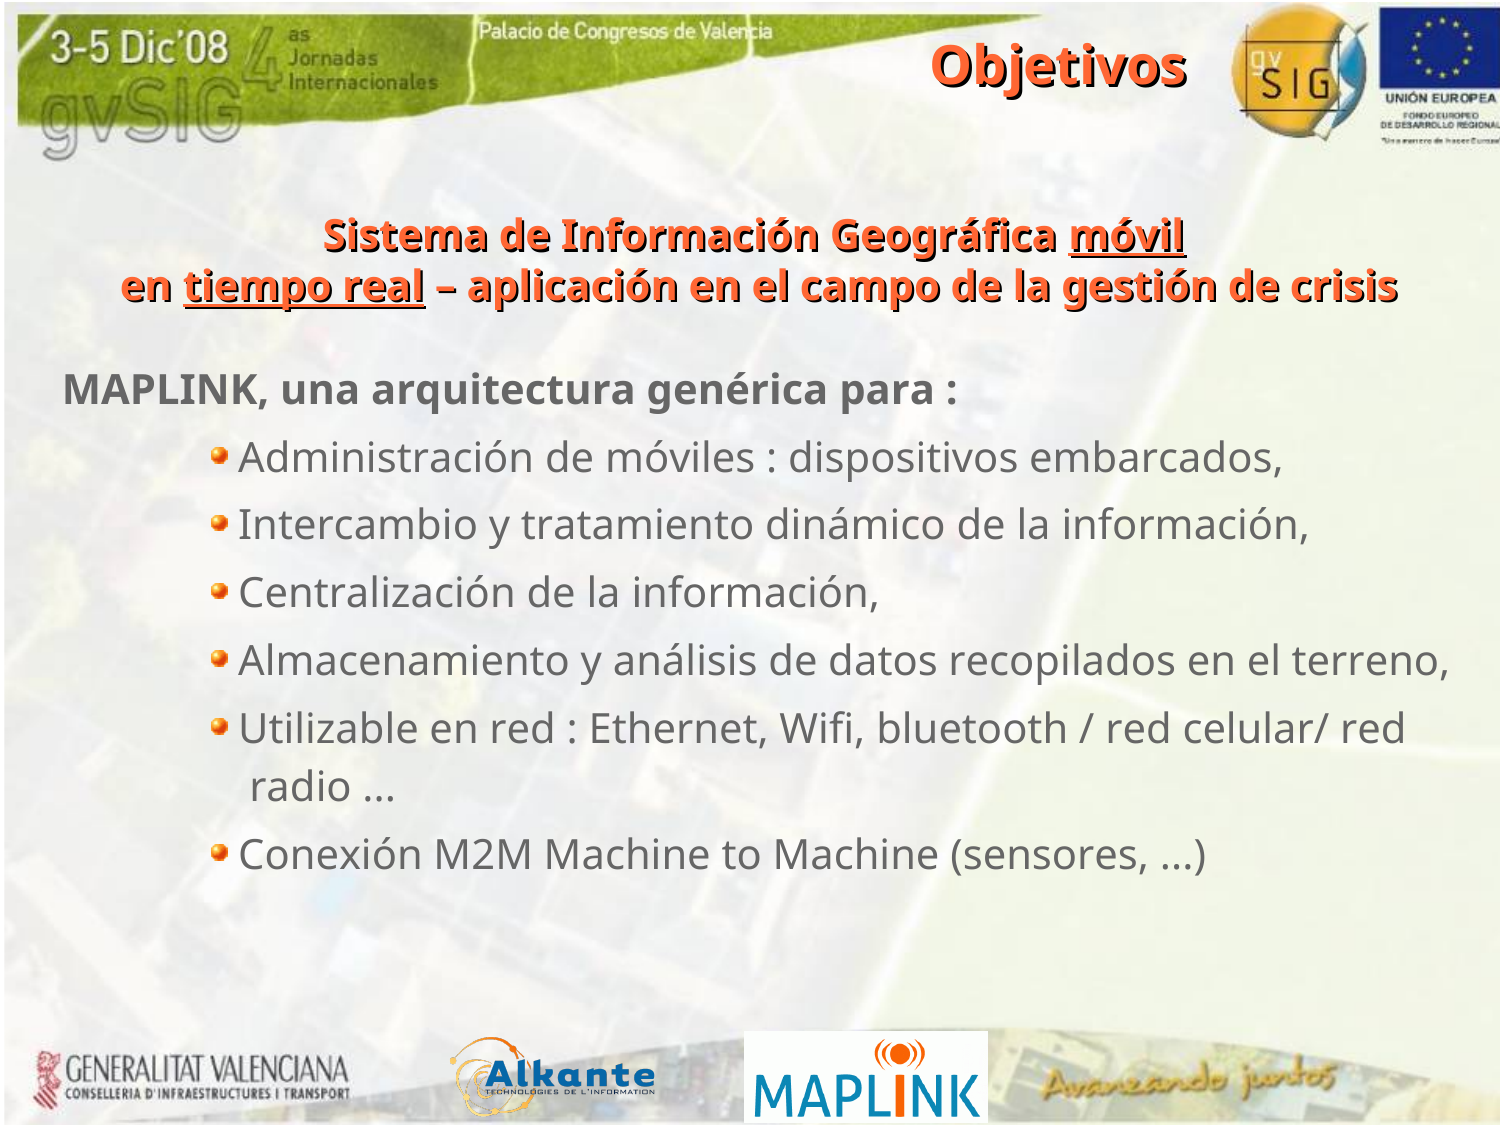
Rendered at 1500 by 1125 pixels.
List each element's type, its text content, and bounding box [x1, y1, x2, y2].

text_box Sistema de Información Geográfica móvil en tiempo real – aplicación en el campo de la gestión de crisis [35, 203, 1483, 313]
text_box MAPLINK, una arquitectura genérica para : Administración de móviles : dispositivos embarcados, Intercambio y tratamiento dinámico de la información, Centralización de la información, Almacenamiento y análisis de datos recopilados en el terreno, Utilizable en red : Ethernet, Wifi, bluetooth / red celular/ red radio ... Conexión M2M Machine to Machine (sensores, ...)‏ [47, 354, 1477, 1034]
text_box Objetivos [502, 29, 1188, 96]
picture [4, 2, 1500, 1125]
